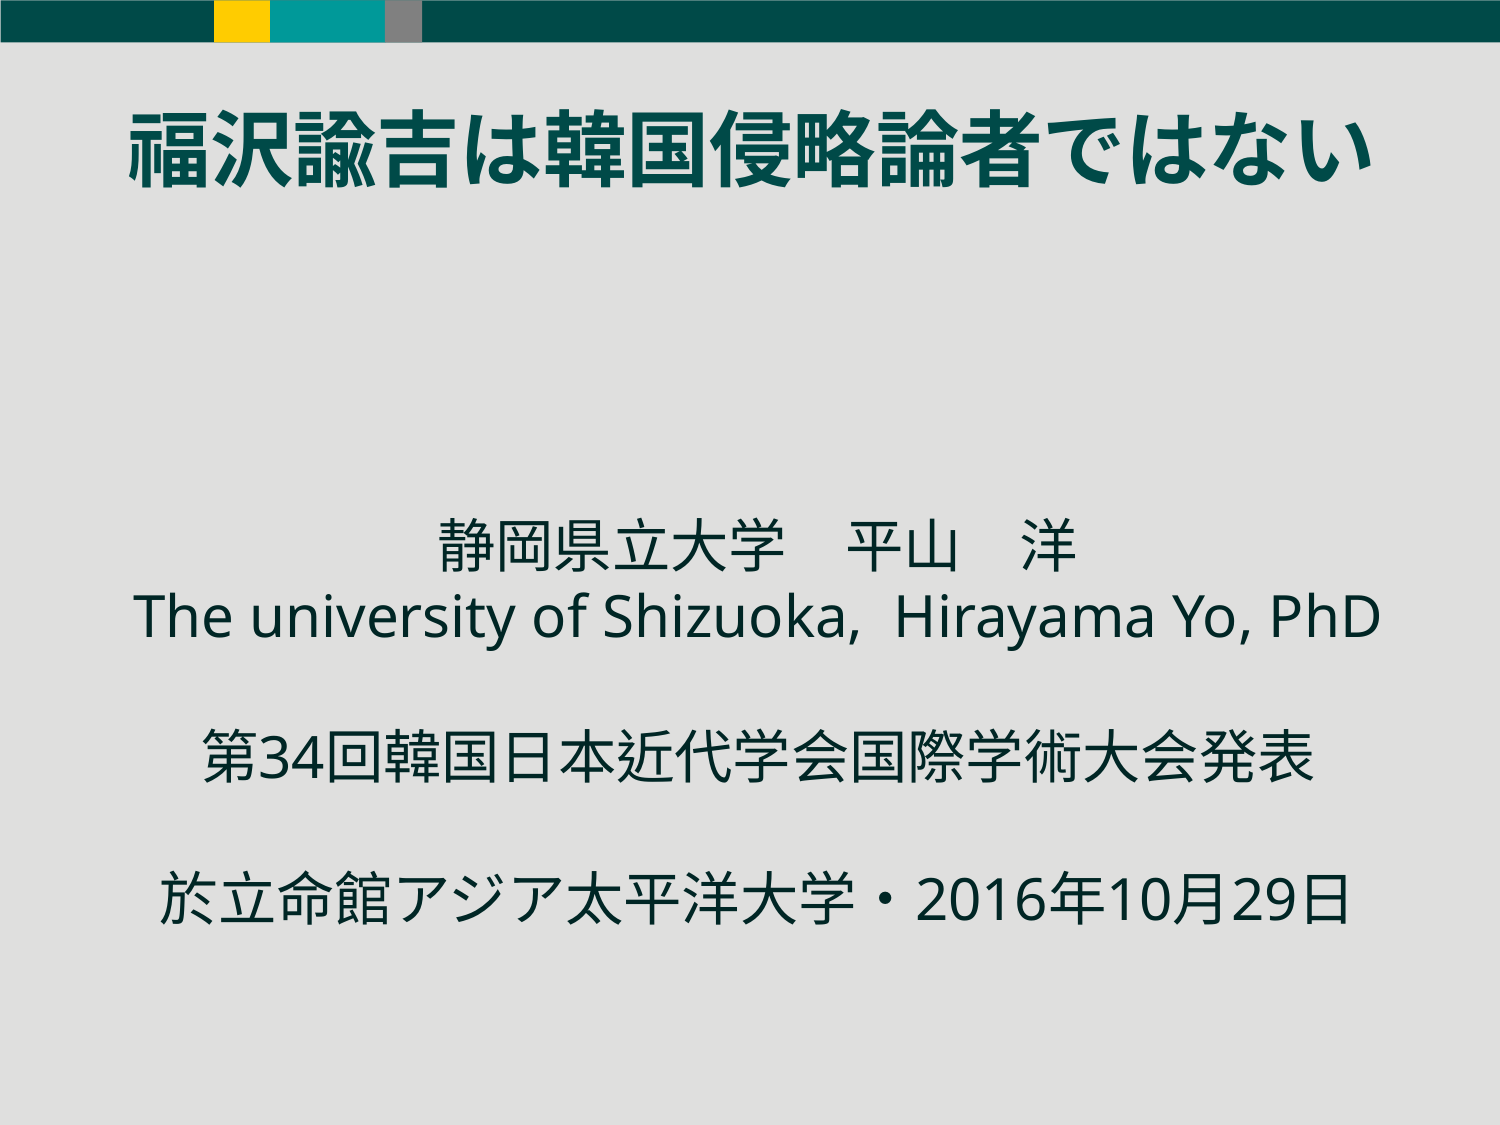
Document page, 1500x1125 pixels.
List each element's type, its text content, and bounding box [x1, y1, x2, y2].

title 福沢諭吉は韓国侵略論者ではない [76, 90, 1427, 395]
list 静岡県立大学 平山 洋 The university of Shizuoka, Hirayama Yo, PhD 第34回韓国日本近代学会国際学術大会発表 於立命館アジア太平洋大学・2016年10月29日 [53, 515, 1463, 976]
